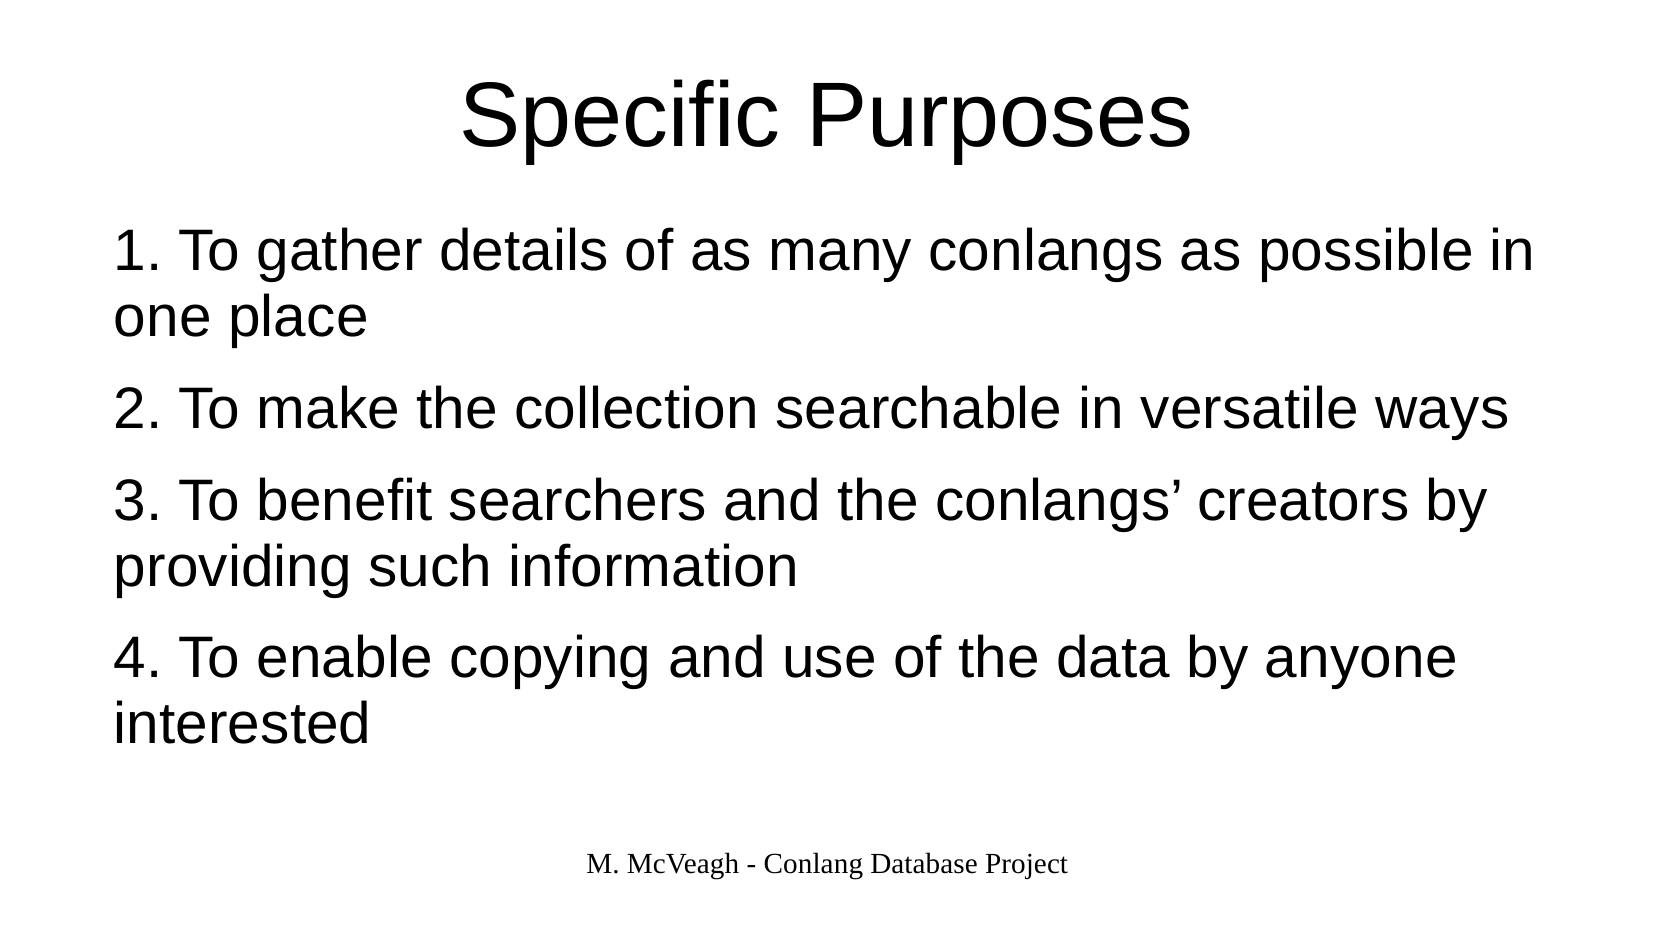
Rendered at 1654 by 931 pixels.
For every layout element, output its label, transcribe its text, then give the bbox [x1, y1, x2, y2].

list 1. To gather details of as many conlangs as possible in one place 2. To make the collection searchable in versatile ways 3. To benefit searchers and the conlangs’ creators by providing such information 4. To enable copying and use of the data by anyone interested [82, 217, 1571, 758]
title Specific Purposes [82, 37, 1571, 193]
